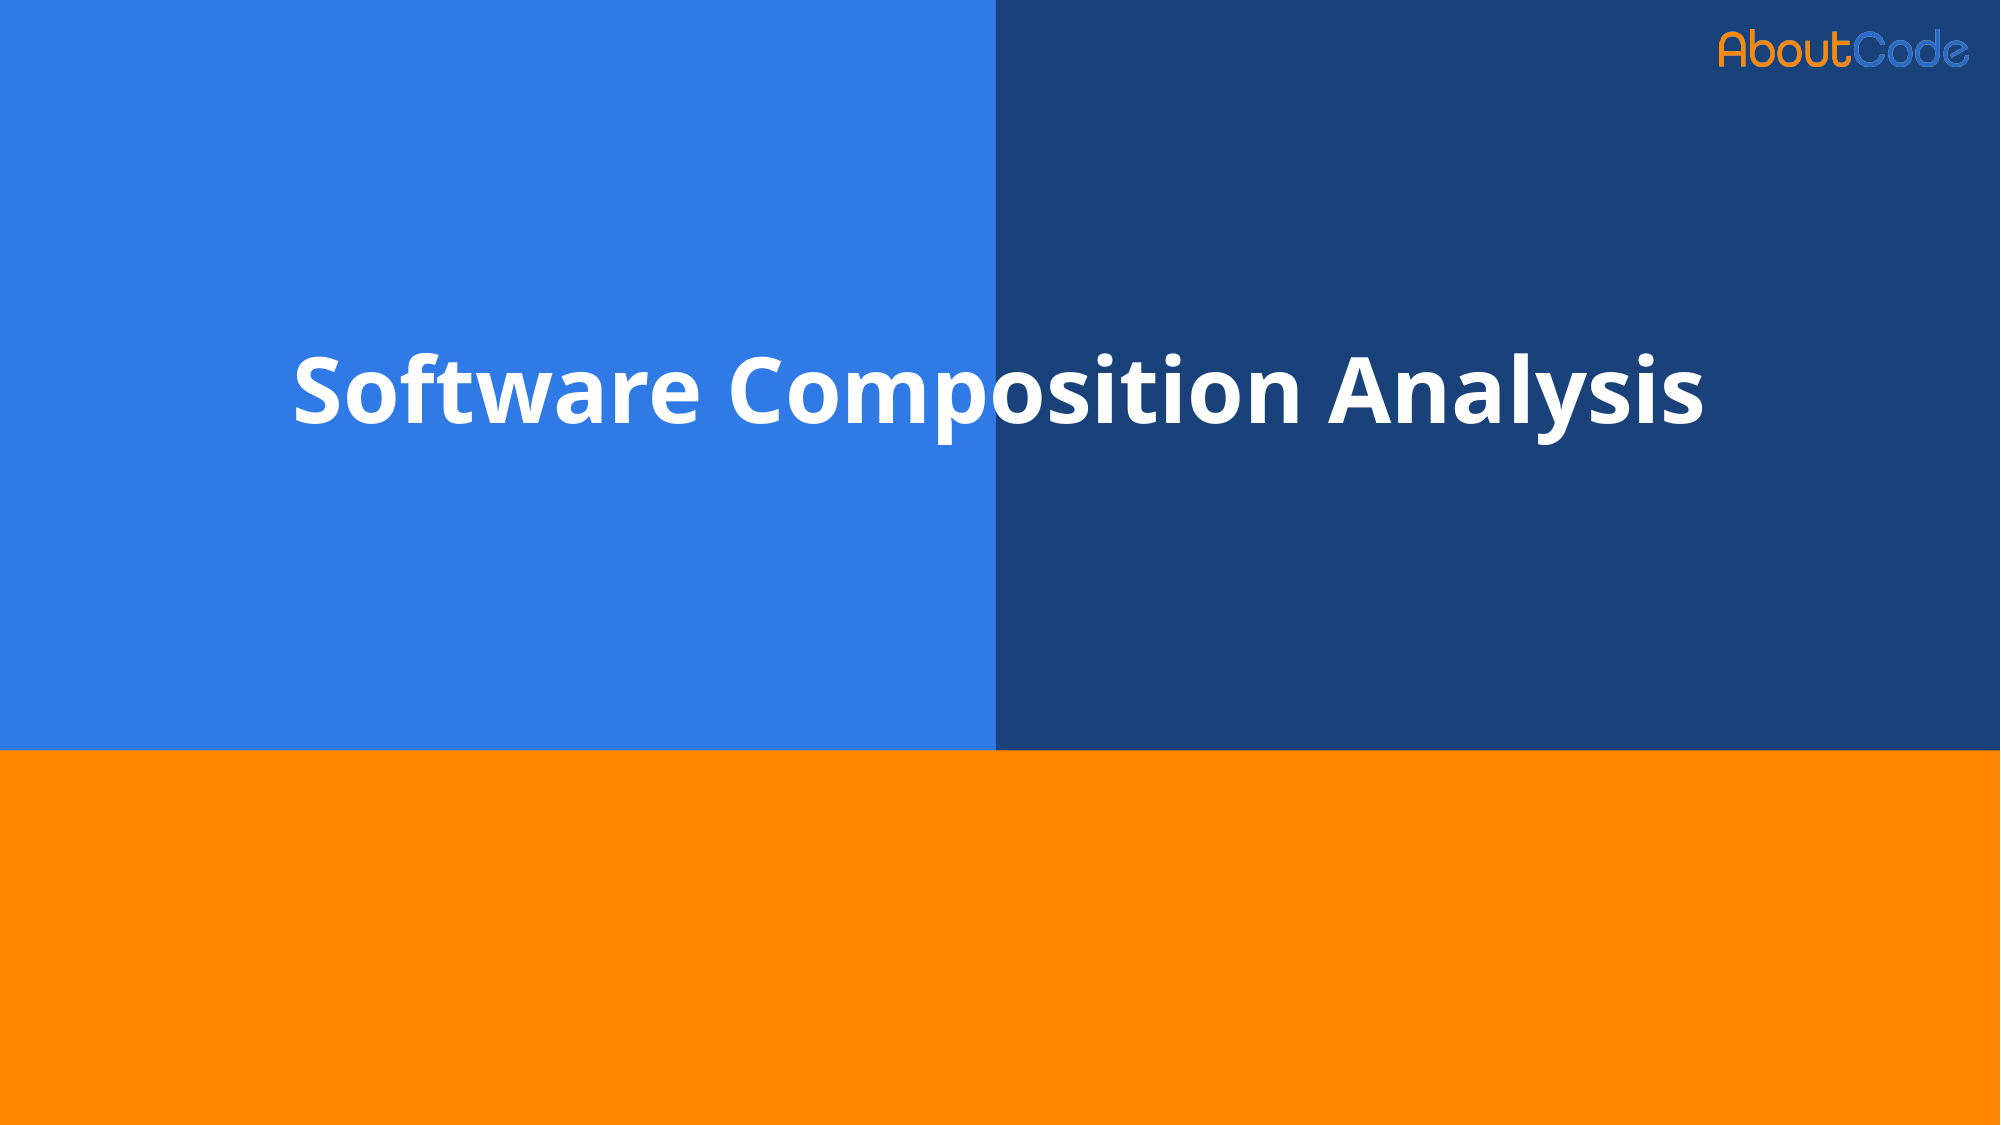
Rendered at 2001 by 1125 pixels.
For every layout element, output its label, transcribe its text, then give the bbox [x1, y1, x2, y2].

title Software Composition Analysis [68, 162, 1932, 612]
picture [1719, 29, 1969, 67]
text_box [0, 0, 2000, 1125]
